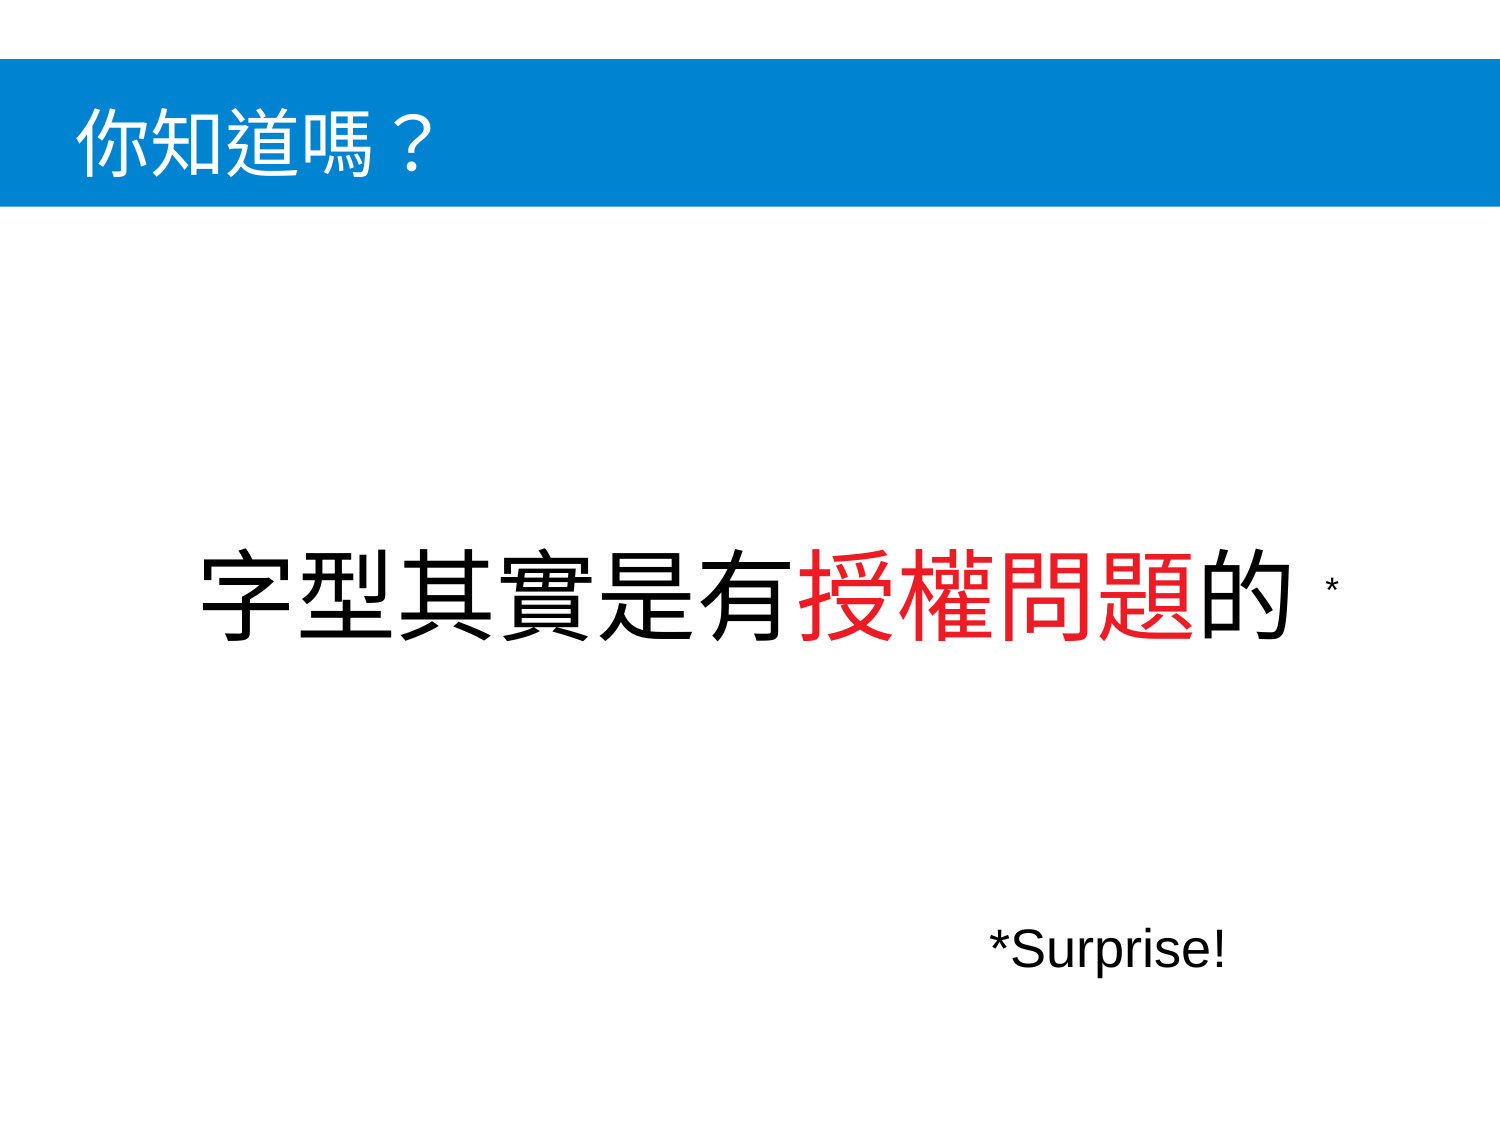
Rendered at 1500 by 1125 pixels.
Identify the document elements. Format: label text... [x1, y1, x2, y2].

text_box *Surprise! [974, 915, 1300, 991]
title 你知道嗎？ [75, 44, 1425, 233]
subtitle 字型其實是有授權問題的* [75, 263, 1425, 916]
